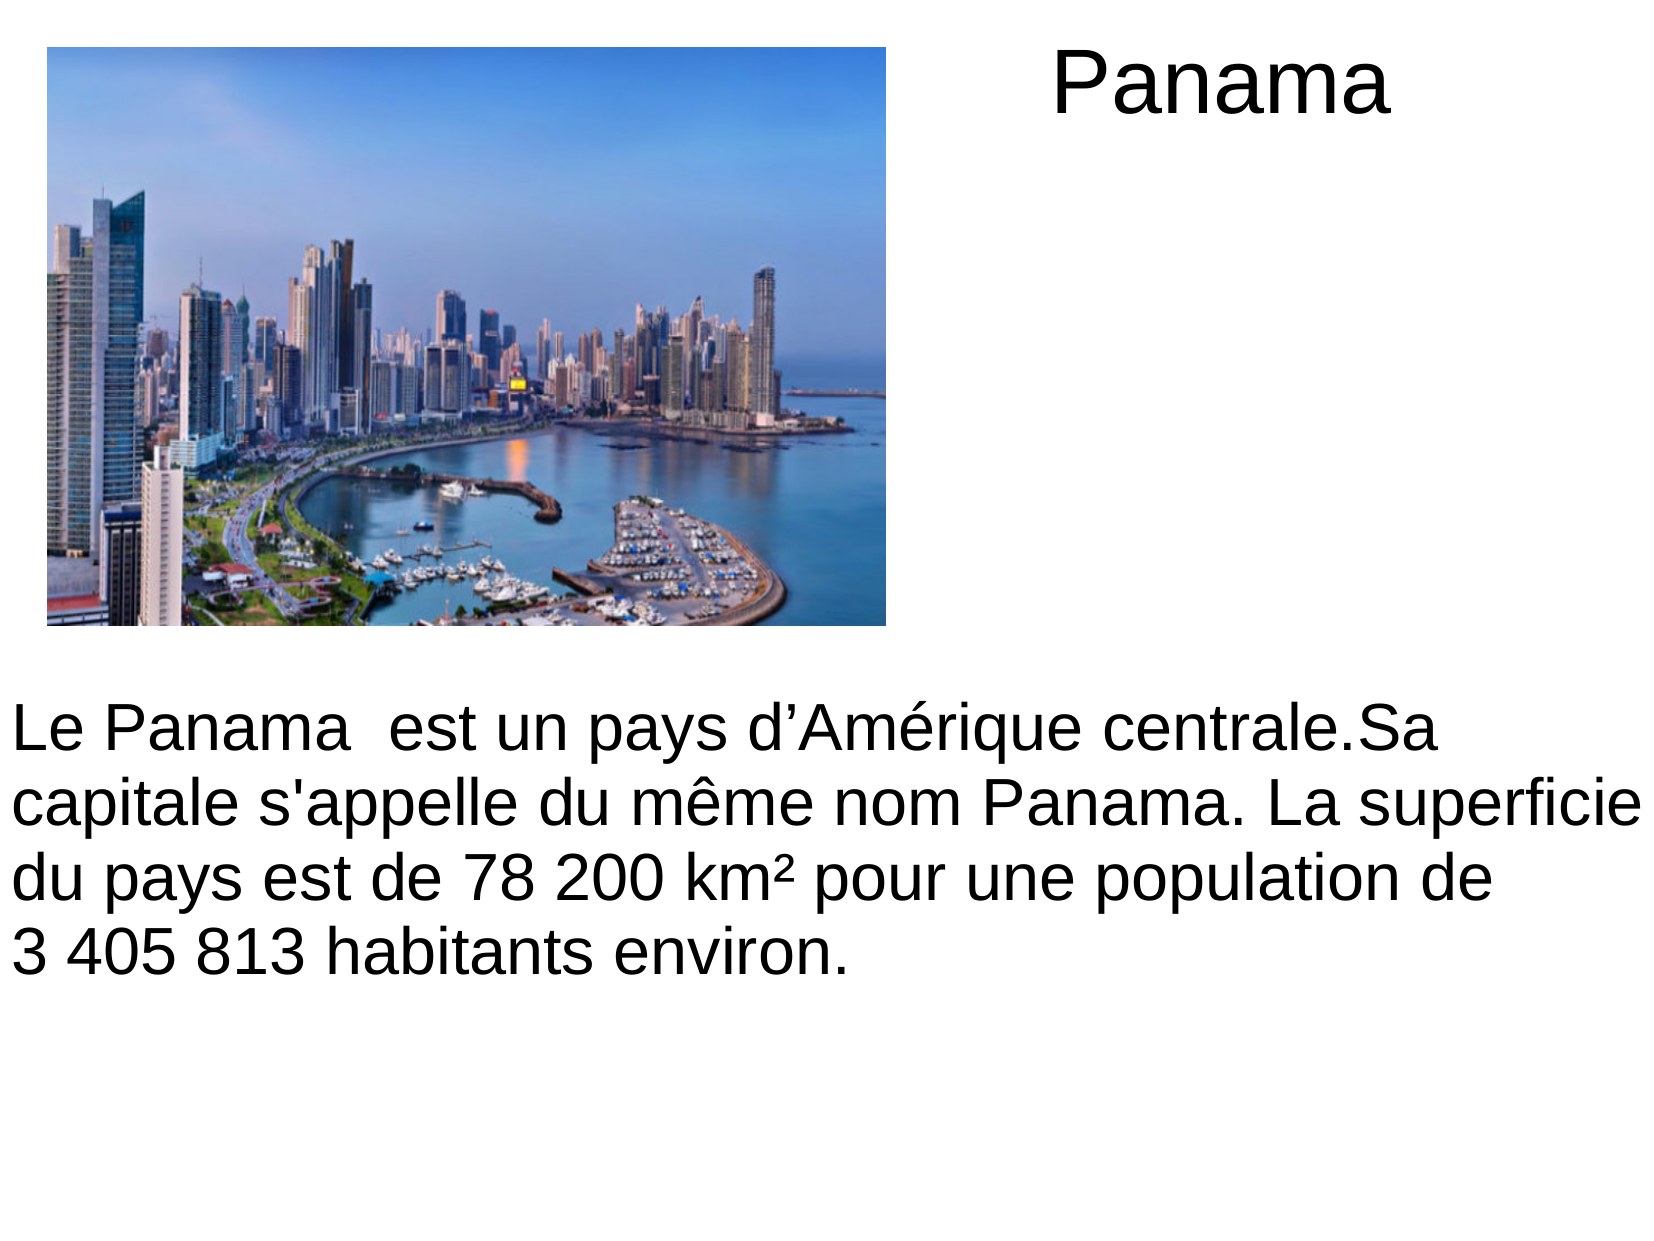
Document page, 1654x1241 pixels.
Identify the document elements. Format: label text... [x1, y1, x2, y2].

picture [47, 47, 886, 626]
title Panama [94, 29, 1583, 237]
text_box Le Panama est un pays d’Amérique centrale.Sa capitale s'appelle du même nom Panama. La superficie du pays est de 78 200 km² pour une population de 3 405 813 habitants environ. [0, 682, 1654, 997]
